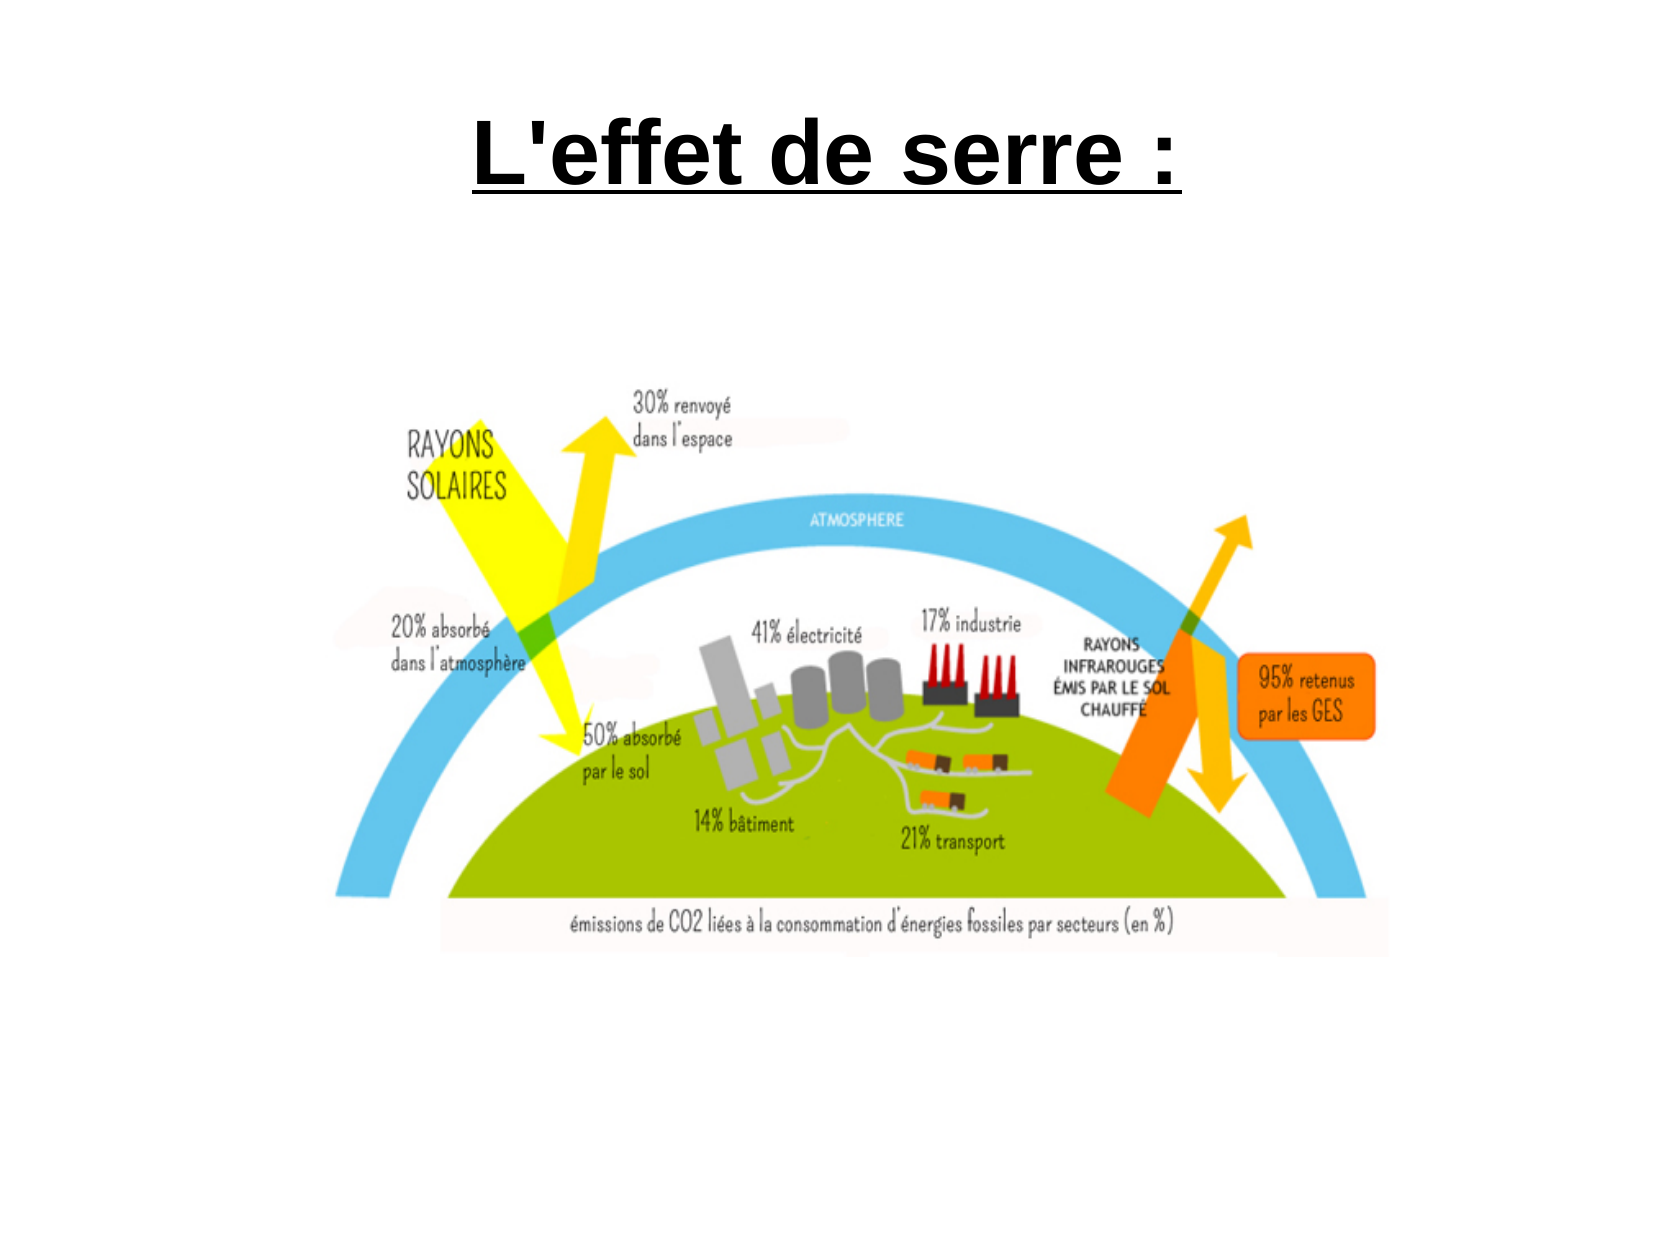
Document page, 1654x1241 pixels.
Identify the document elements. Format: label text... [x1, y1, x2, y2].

title L'effet de serre : [82, 49, 1571, 257]
picture [313, 368, 1394, 957]
